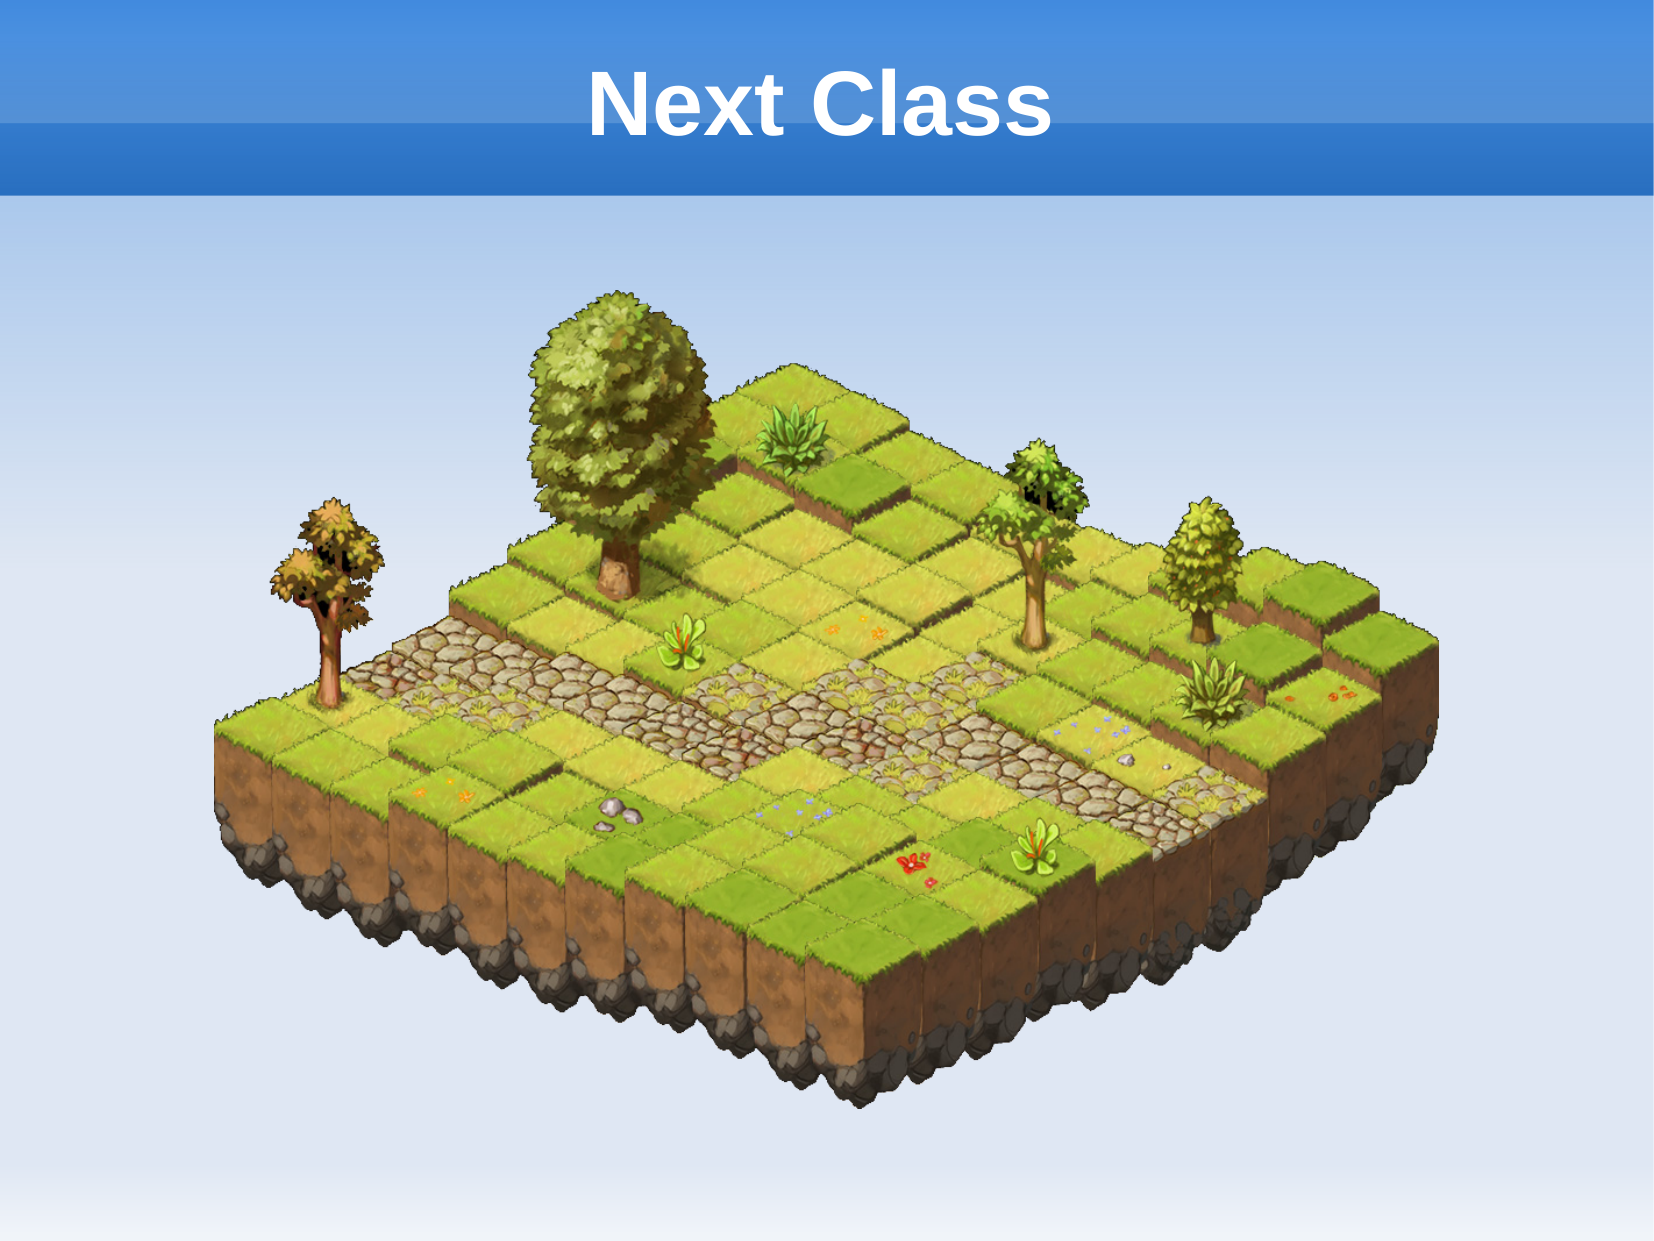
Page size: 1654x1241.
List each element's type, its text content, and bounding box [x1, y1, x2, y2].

picture [0, 0, 1654, 1241]
title Next Class [76, 0, 1565, 208]
